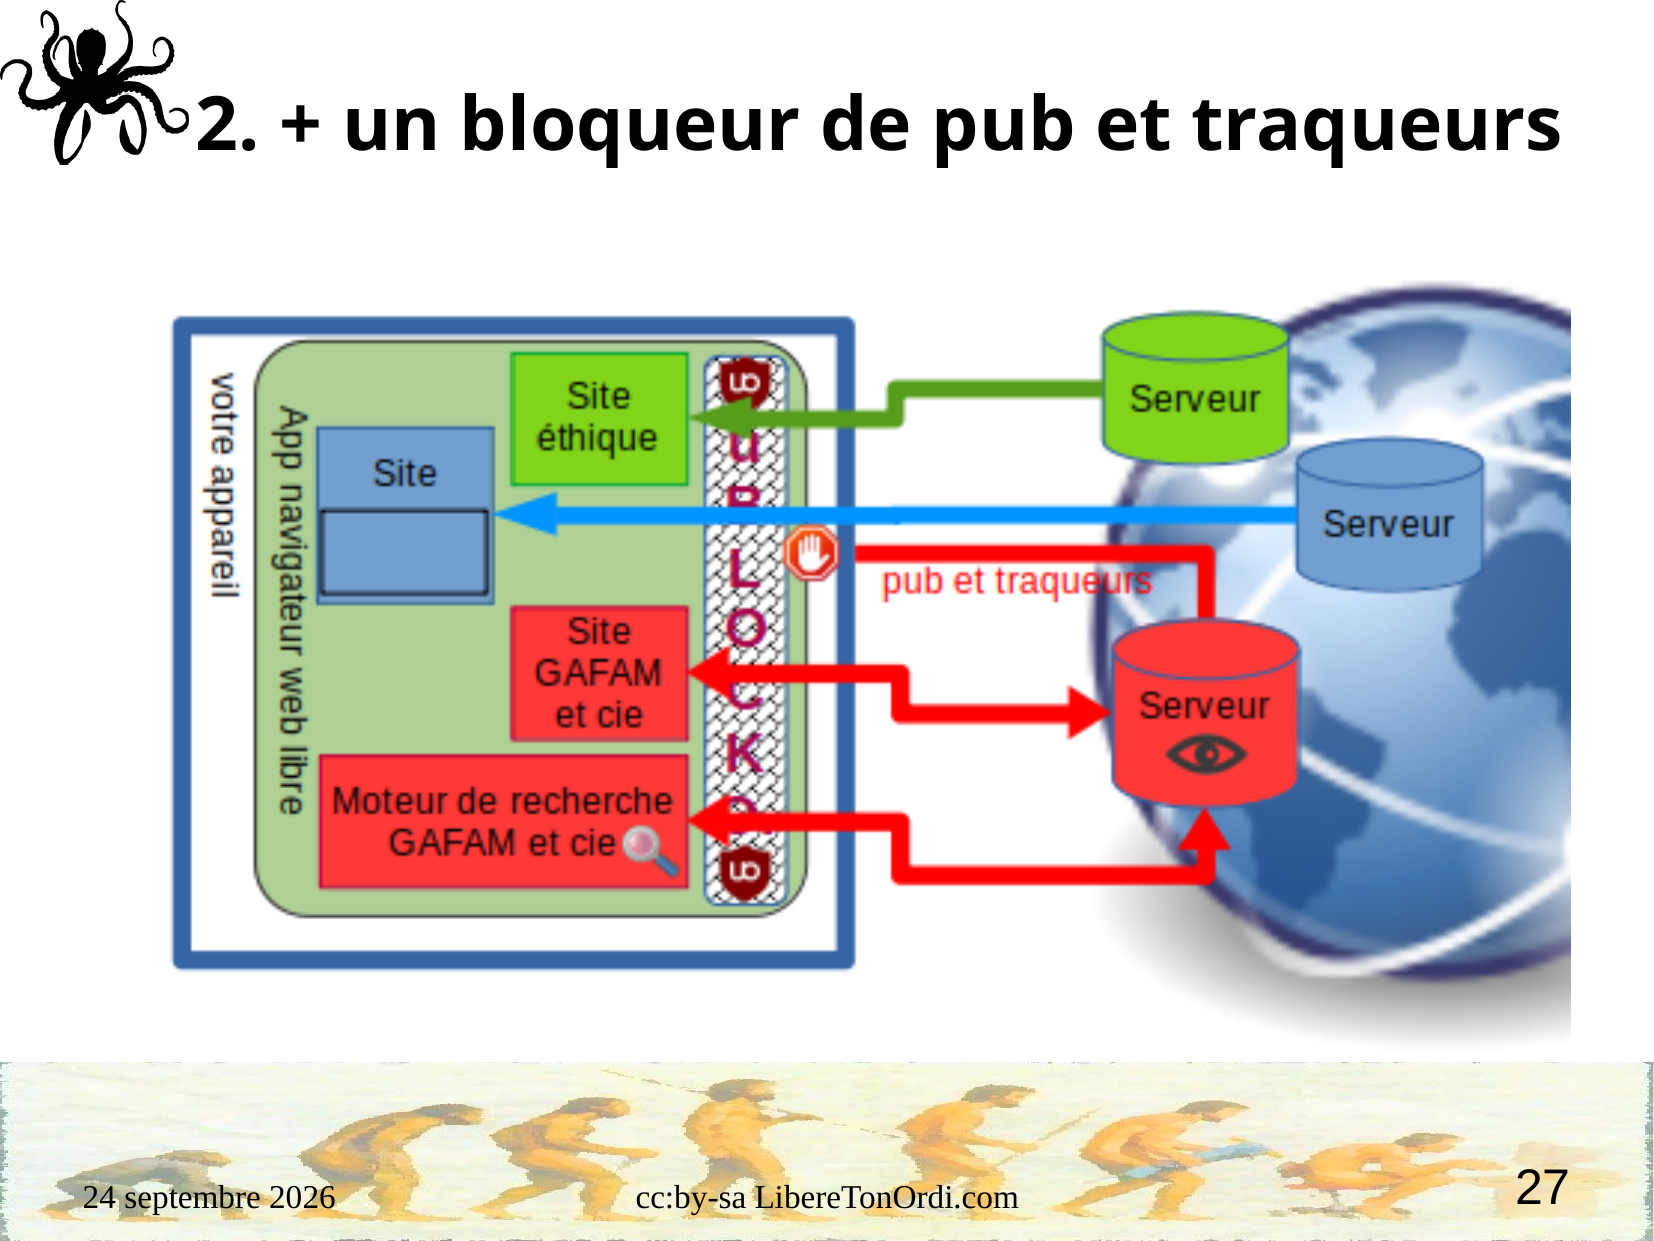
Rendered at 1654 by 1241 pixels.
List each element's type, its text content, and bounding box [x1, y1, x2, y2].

picture [0, 0, 189, 165]
title 2. + un bloqueur de pub et traqueurs [188, 47, 1571, 196]
picture [0, 225, 1654, 1241]
